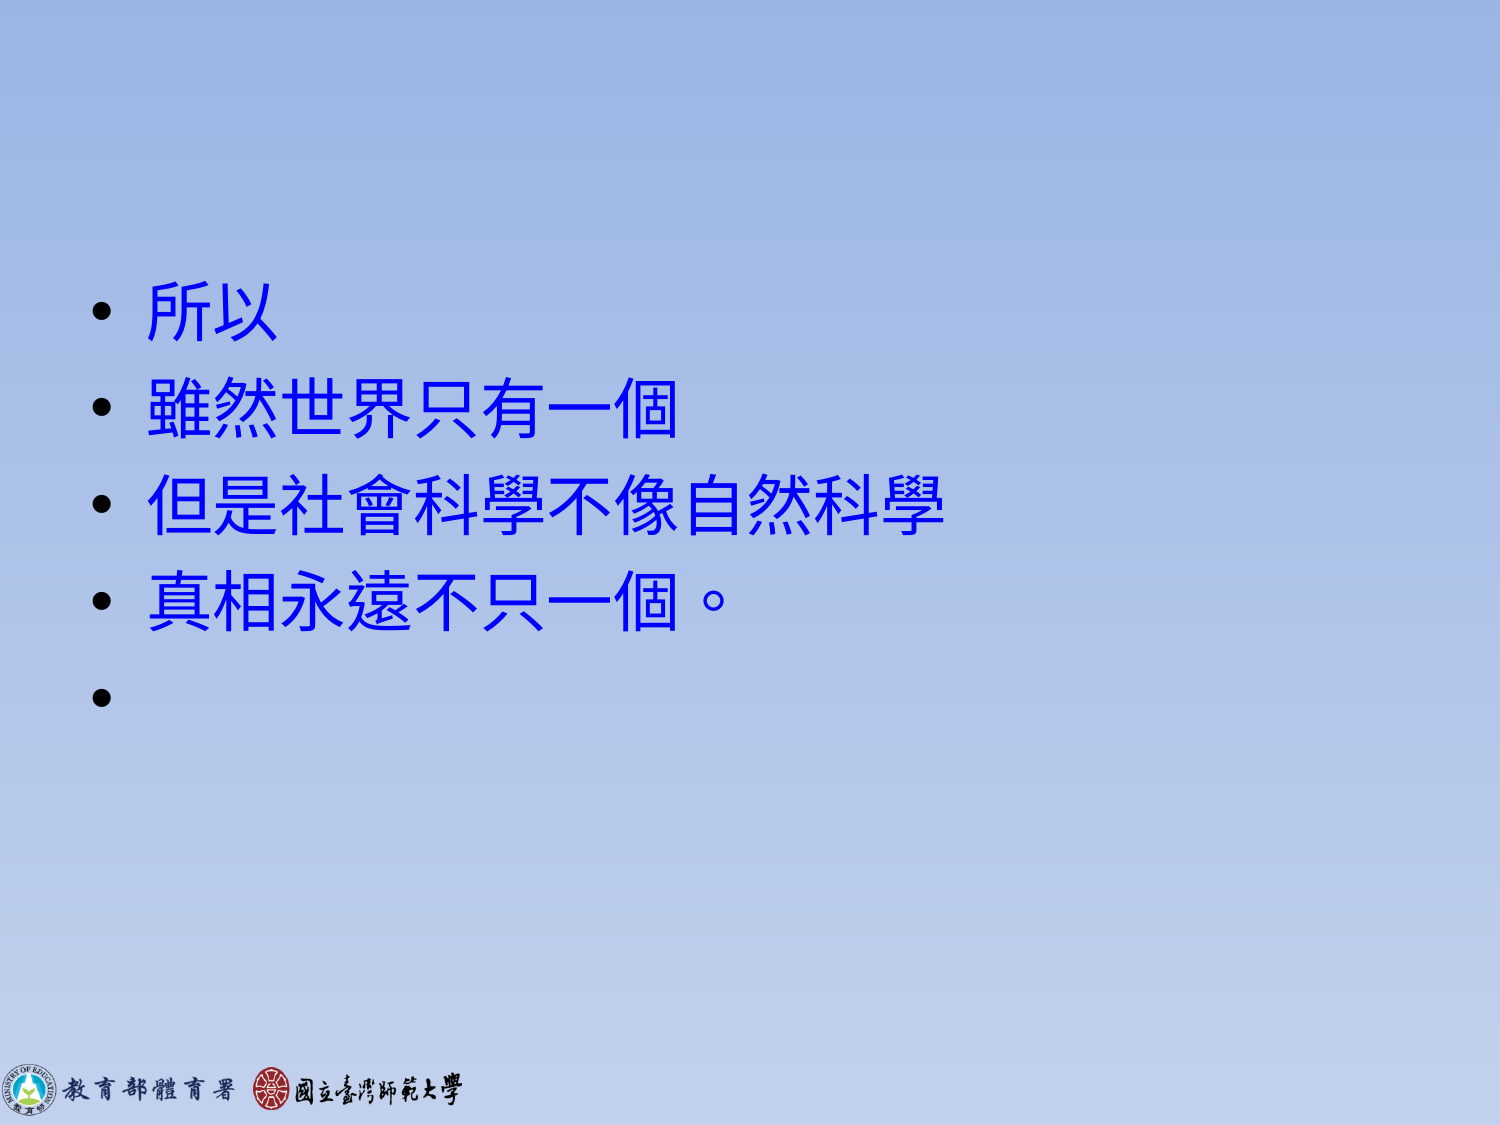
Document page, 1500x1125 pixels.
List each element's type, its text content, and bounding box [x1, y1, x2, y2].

list 所以 雖然世界只有一個 但是社會科學不像自然科學 真相永遠不只一個。 [75, 262, 1426, 1005]
